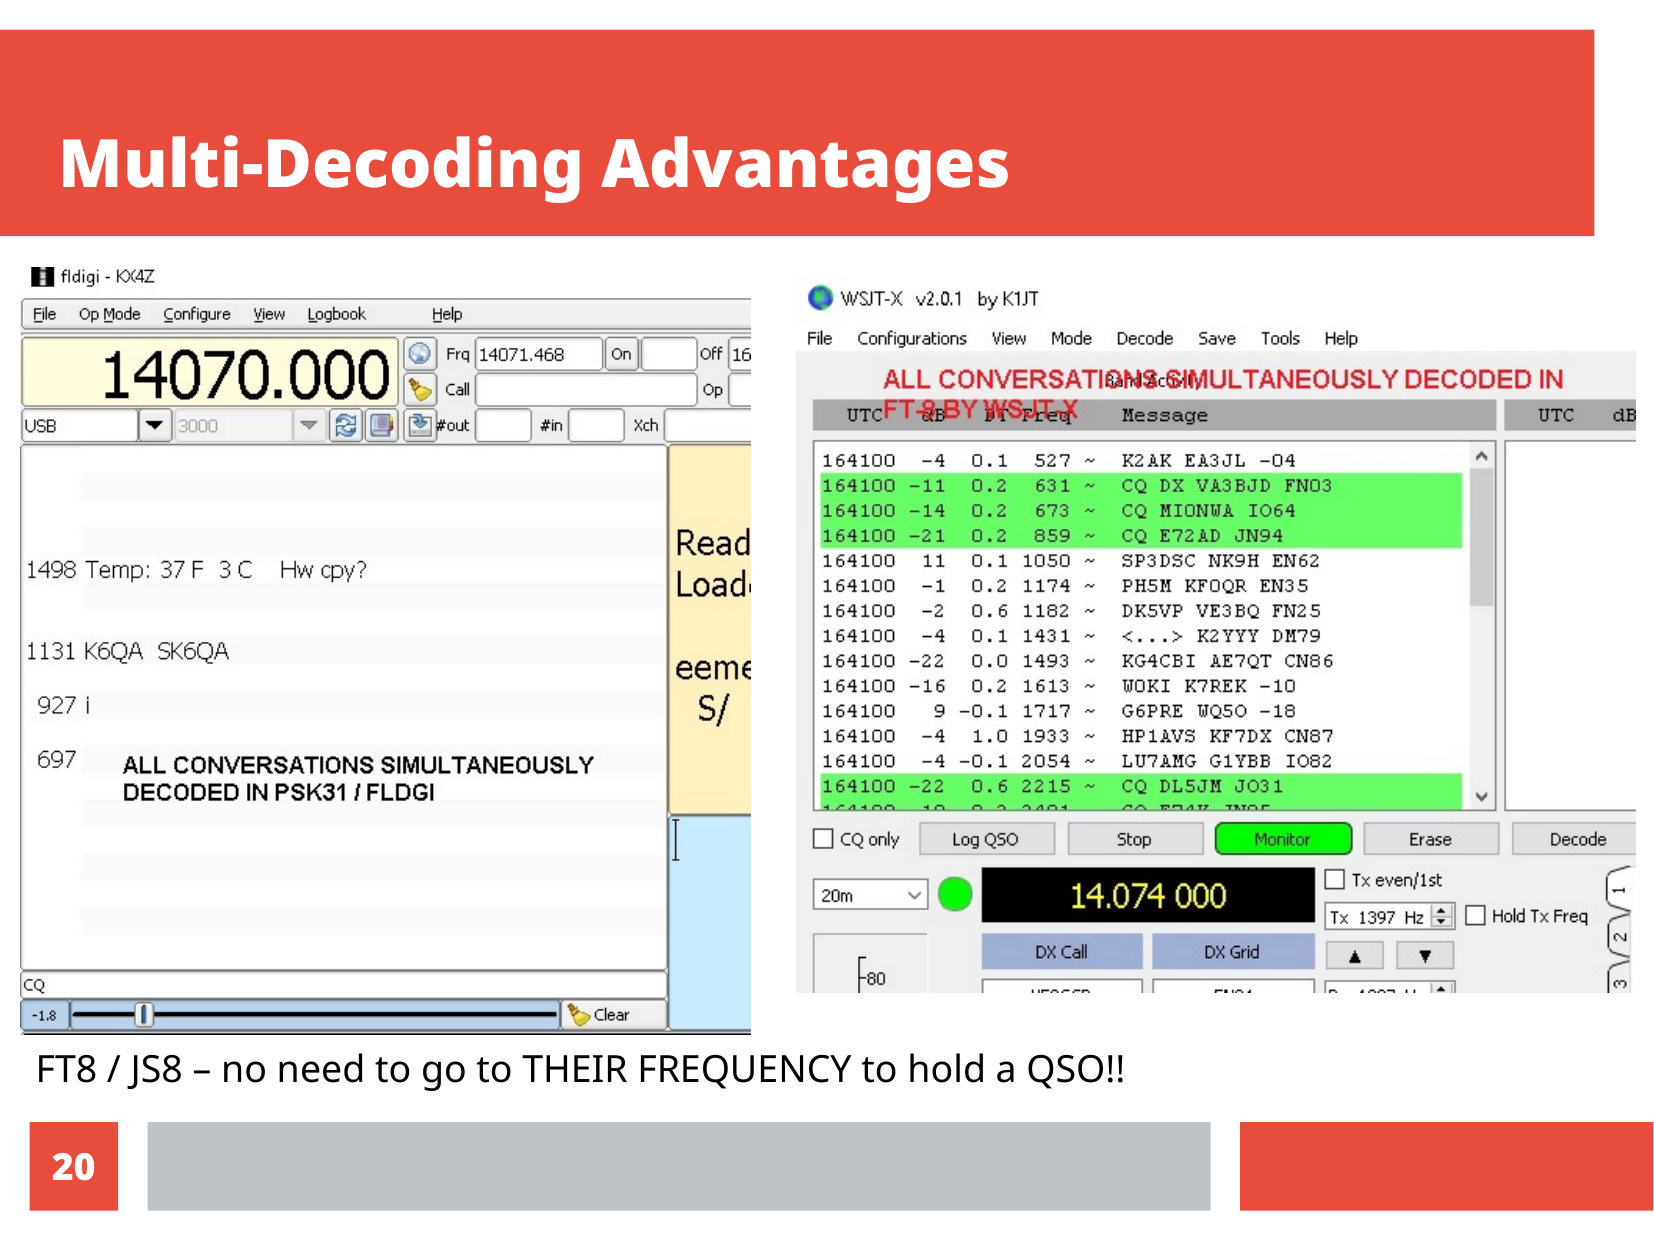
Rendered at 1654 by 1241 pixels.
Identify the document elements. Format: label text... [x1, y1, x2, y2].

picture [20, 267, 751, 1035]
text_box FT8 / JS8 – no need to go to THEIR FREQUENCY to hold a QSO!! [20, 1035, 1654, 1098]
picture [796, 276, 1636, 993]
title Multi-Decoding Advantages [59, 59, 1595, 207]
